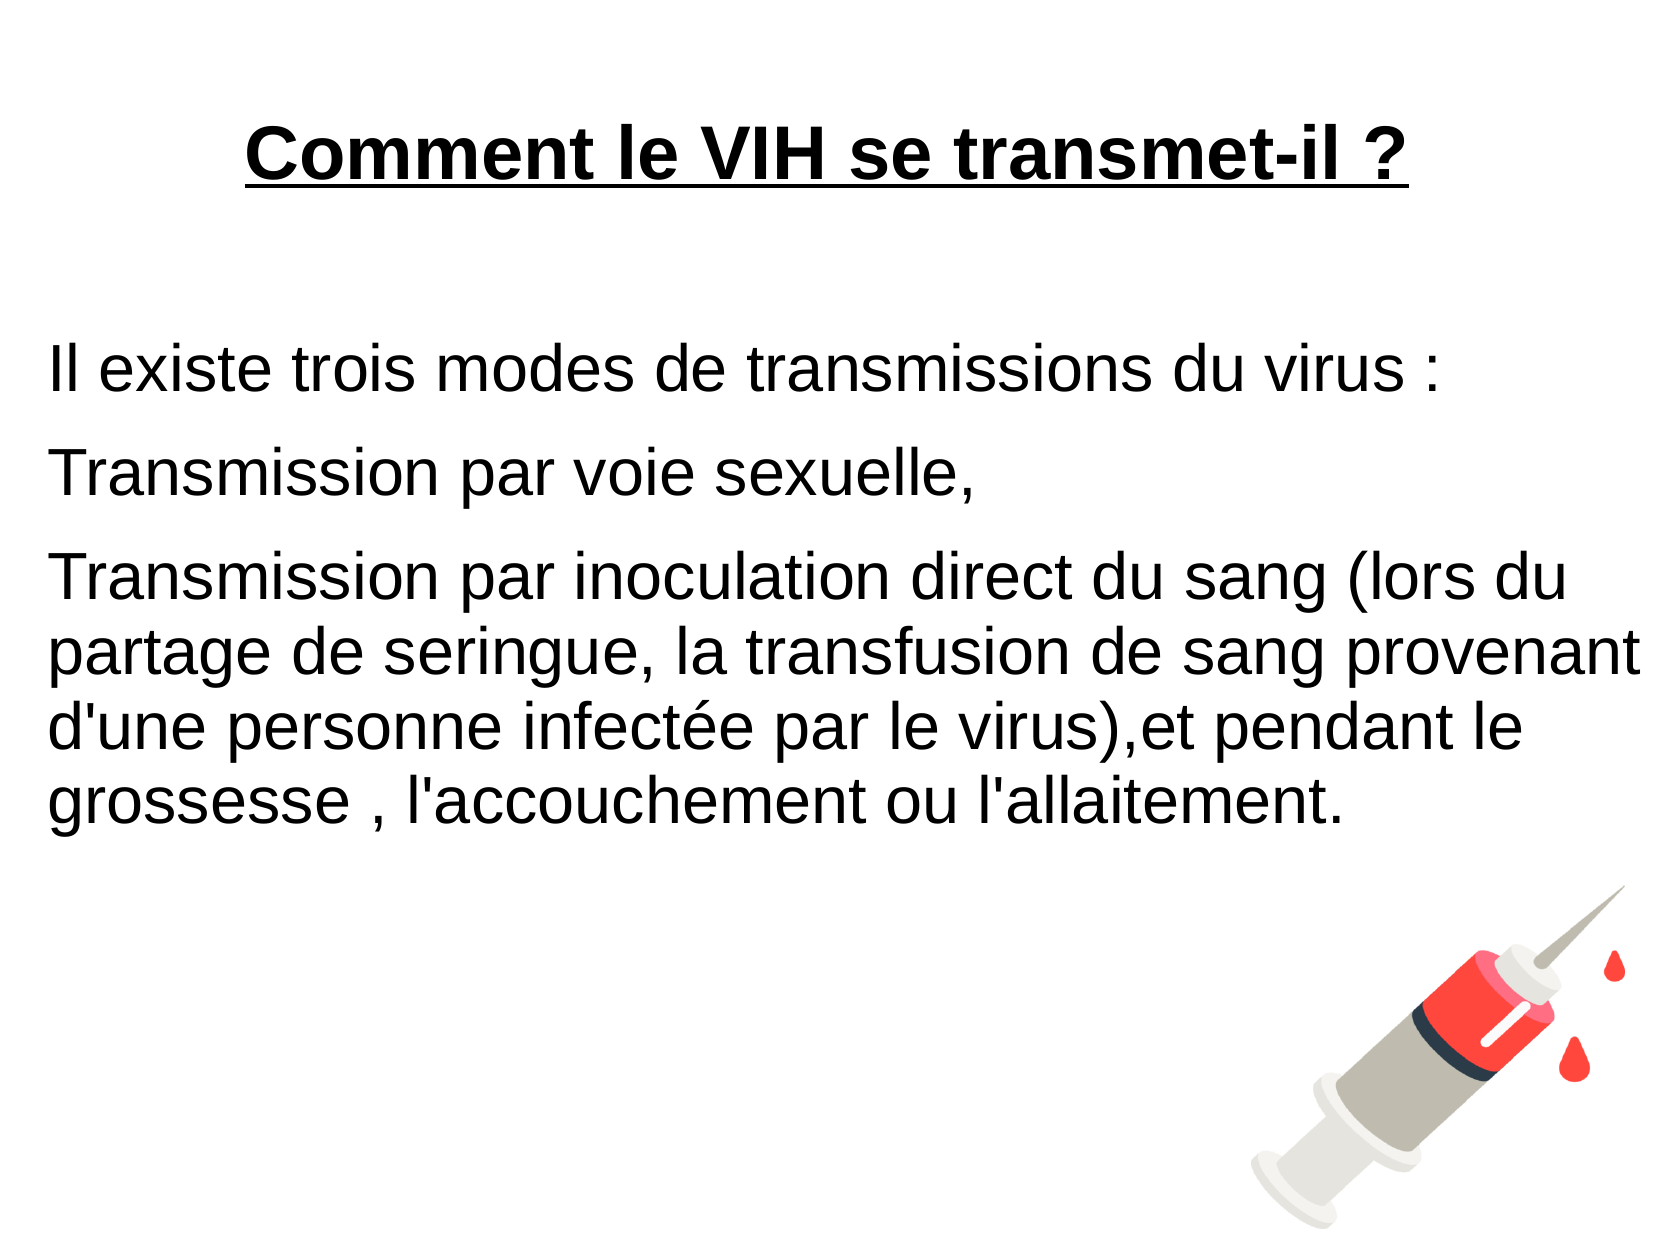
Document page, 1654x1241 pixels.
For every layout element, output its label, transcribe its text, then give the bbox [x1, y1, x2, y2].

title Comment le VIH se transmet-il ? [82, 49, 1571, 257]
picture [1251, 885, 1625, 1229]
list Il existe trois modes de transmissions du virus : Transmission par voie sexuelle, Transmission par inoculation direct du sang (lors du partage de seringue, la transfusion de sang provenant d'une personne infectée par le virus),et pendant le grossesse , l'accouchement ou l'allaitement. [47, 330, 1654, 1241]
